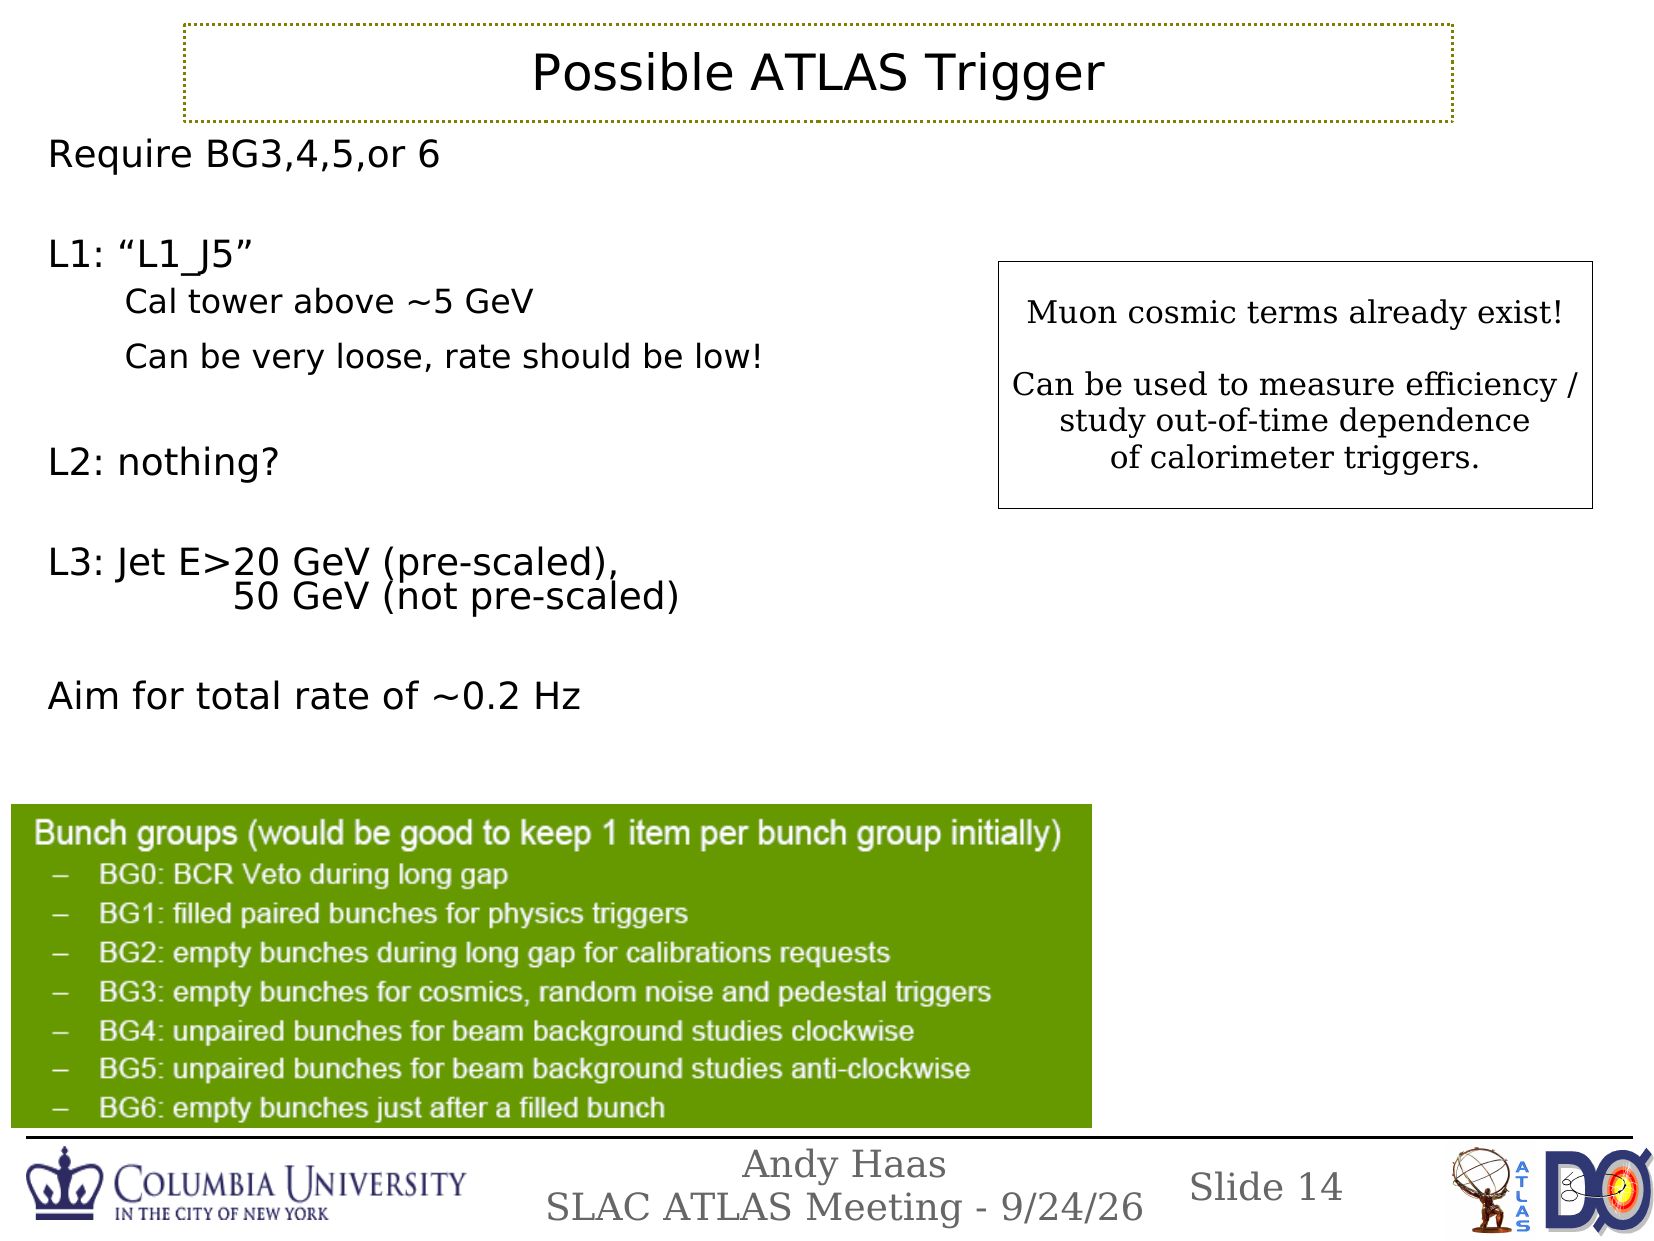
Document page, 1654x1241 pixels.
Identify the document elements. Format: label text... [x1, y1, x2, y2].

list Require BG3,4,5,or 6 L1: “L1_J5” Cal tower above ~5 GeV Can be very loose, rate should be low! L2: nothing? L3: Jet E>20 GeV (pre-scaled), 50 GeV (not pre-scaled) Aim for total rate of ~0.2 Hz [30, 140, 1045, 784]
picture [1539, 1146, 1654, 1239]
picture [11, 804, 1092, 1128]
picture [1445, 1140, 1537, 1241]
title Possible ATLAS Trigger [184, 24, 1453, 122]
picture [26, 1146, 467, 1220]
text_box Muon cosmic terms already exist! Can be used to measure efficiency / study out-of-time dependence of calorimeter triggers. [998, 261, 1593, 509]
